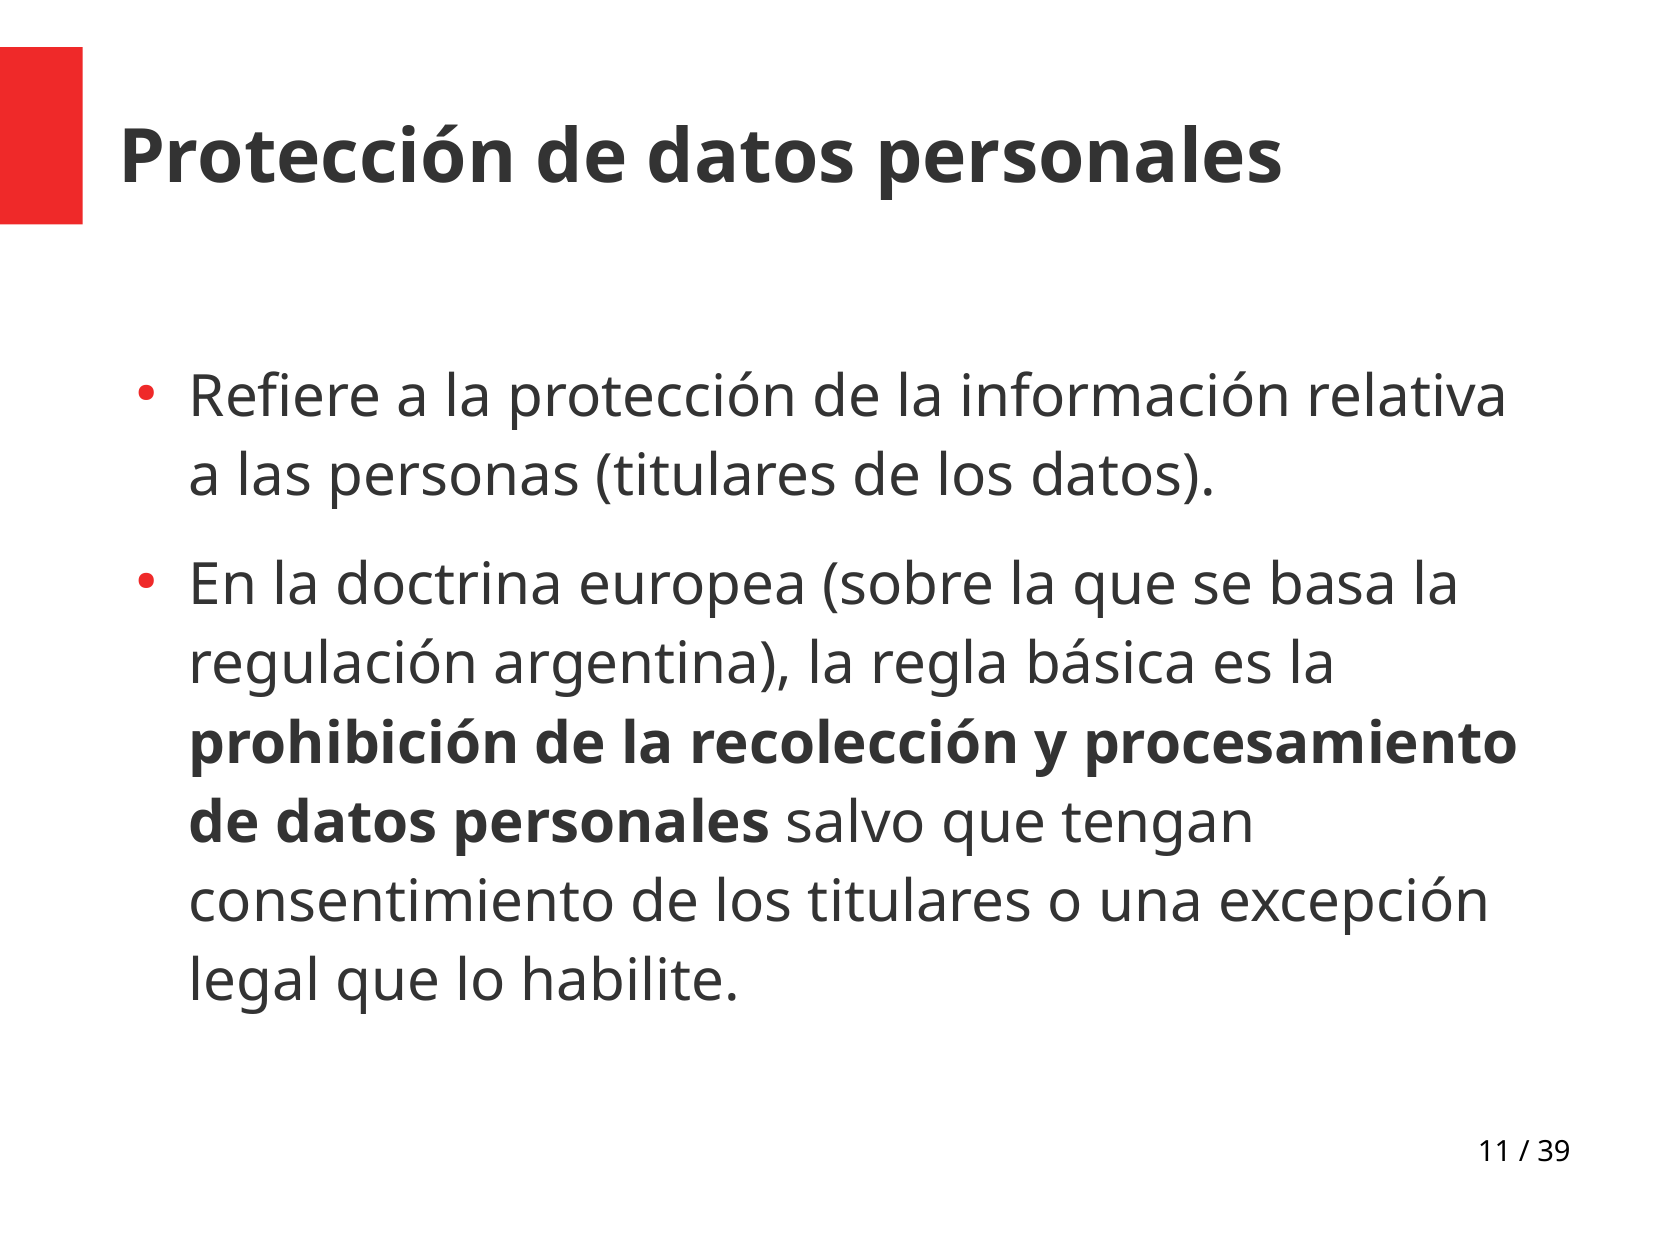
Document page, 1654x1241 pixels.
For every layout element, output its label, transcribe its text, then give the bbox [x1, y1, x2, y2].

list Refiere a la protección de la información relativa a las personas (titulares de los datos). En la doctrina europea (sobre la que se basa la regulación argentina), la regla básica es la prohibición de la recolección y procesamiento de datos personales salvo que tengan consentimiento de los titulares o una excepción legal que lo habilite. [118, 354, 1536, 1074]
title Protección de datos personales [118, 49, 1571, 257]
